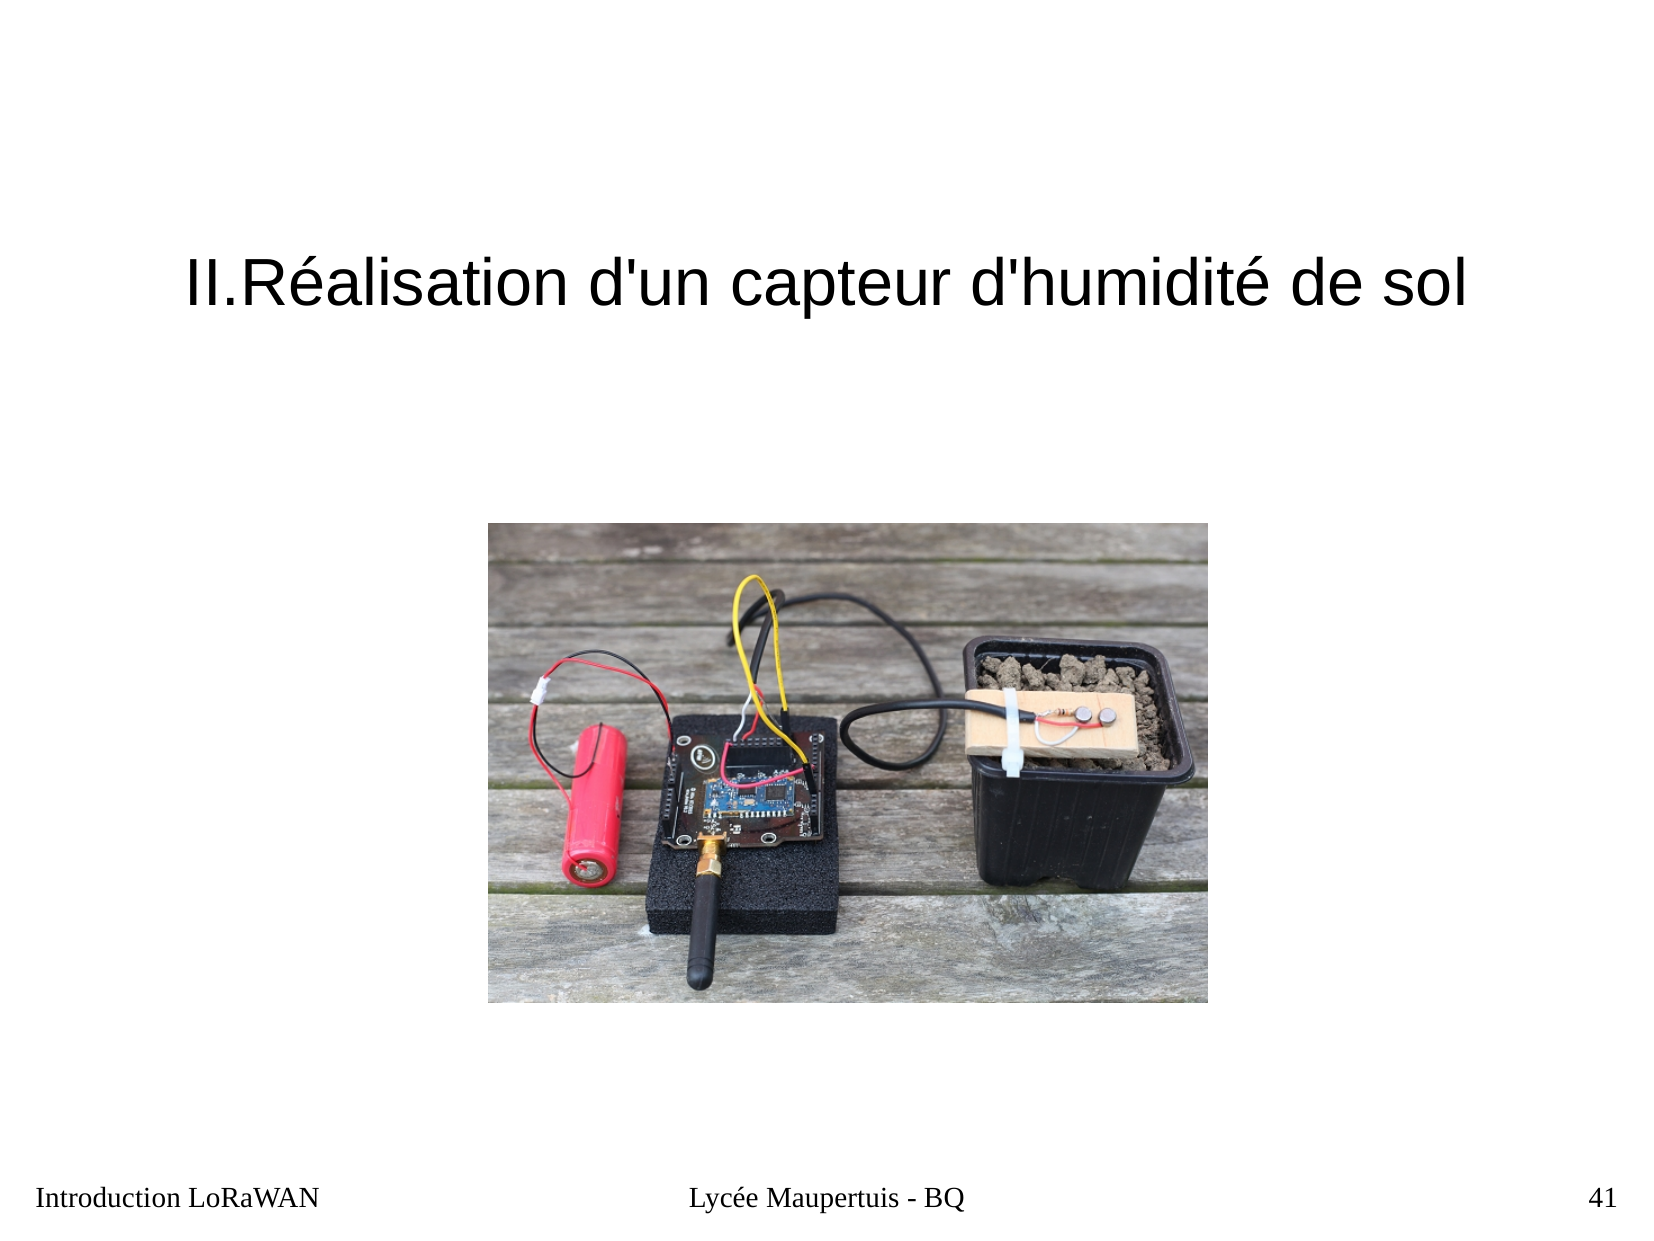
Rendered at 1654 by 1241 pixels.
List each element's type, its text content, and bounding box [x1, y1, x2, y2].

subtitle Réalisation d'un capteur d'humidité de sol [35, 35, 1619, 529]
picture [488, 523, 1208, 1003]
